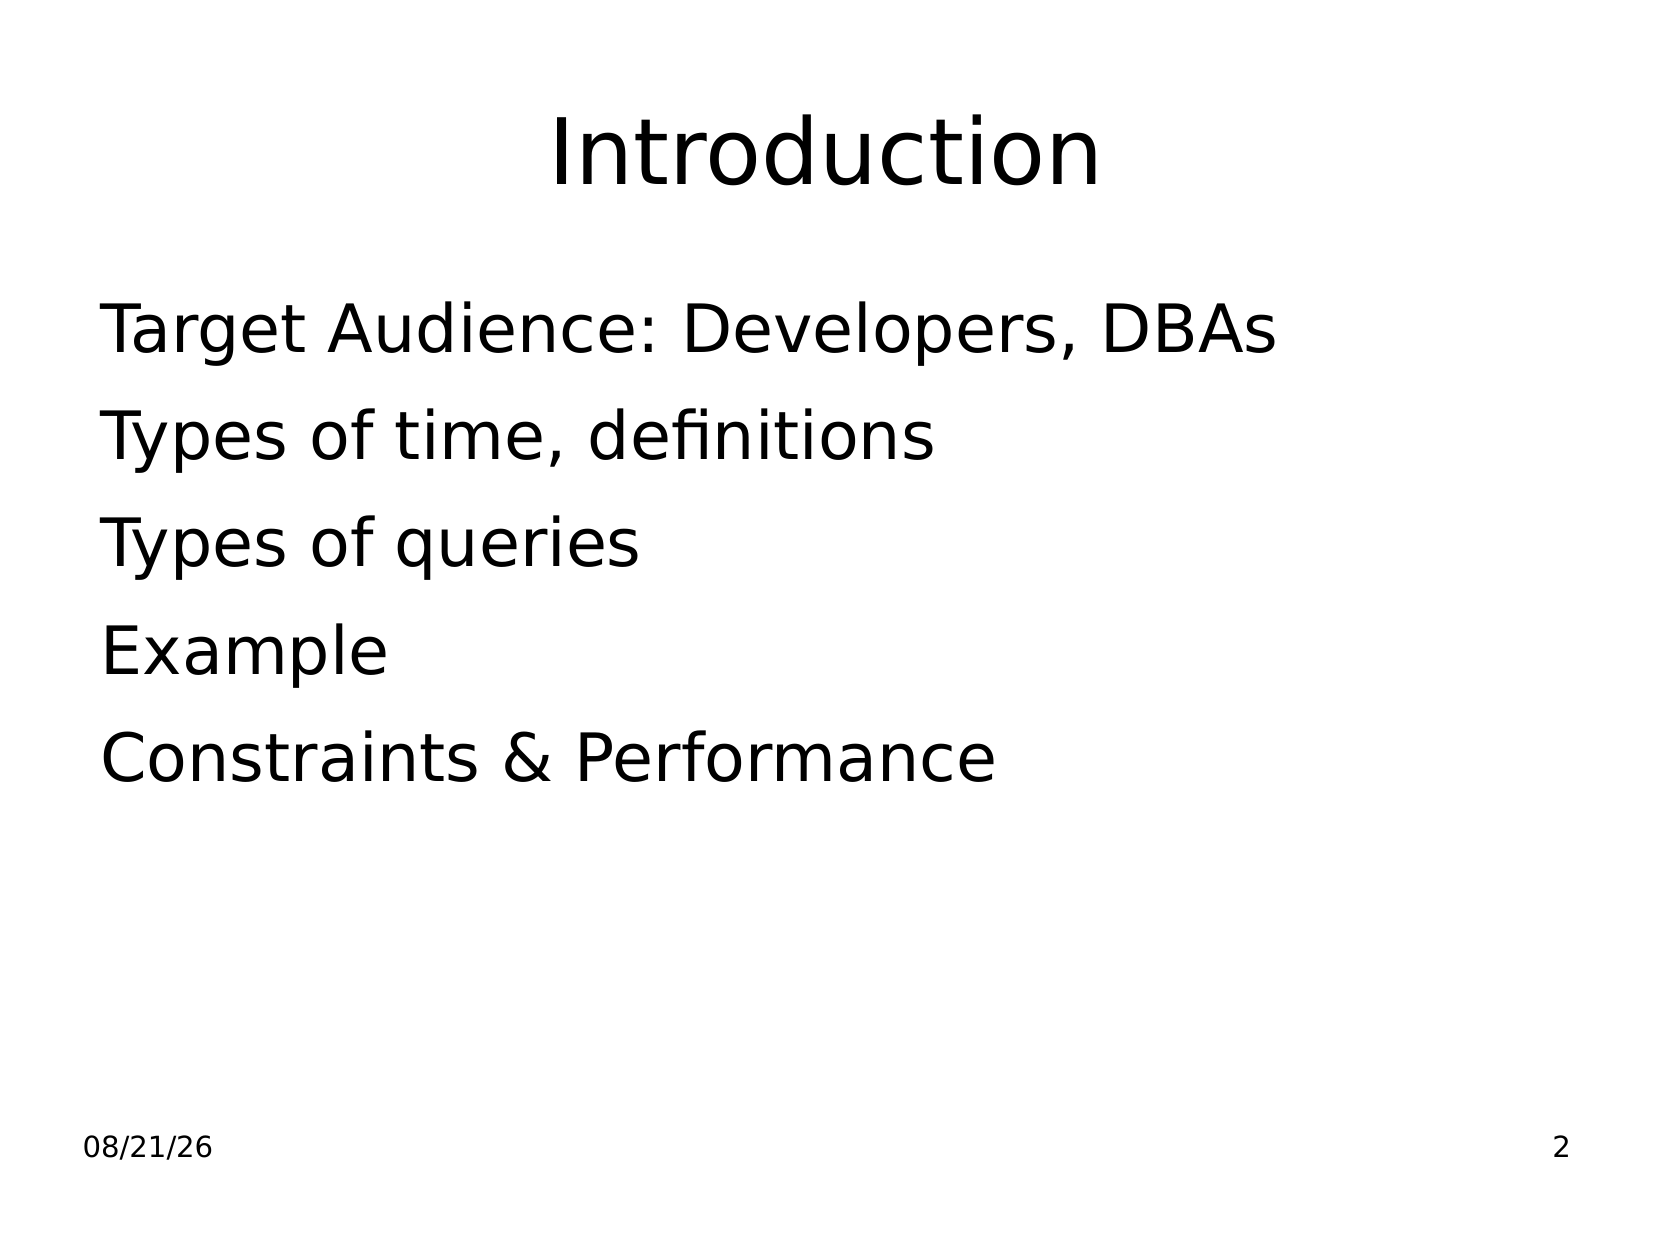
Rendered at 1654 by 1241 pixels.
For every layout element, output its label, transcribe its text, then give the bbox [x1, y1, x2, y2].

title Introduction [82, 49, 1571, 257]
list Target Audience: Developers, DBAs Types of time, definitions Types of queries Example Constraints & Performance [82, 290, 1571, 1094]
